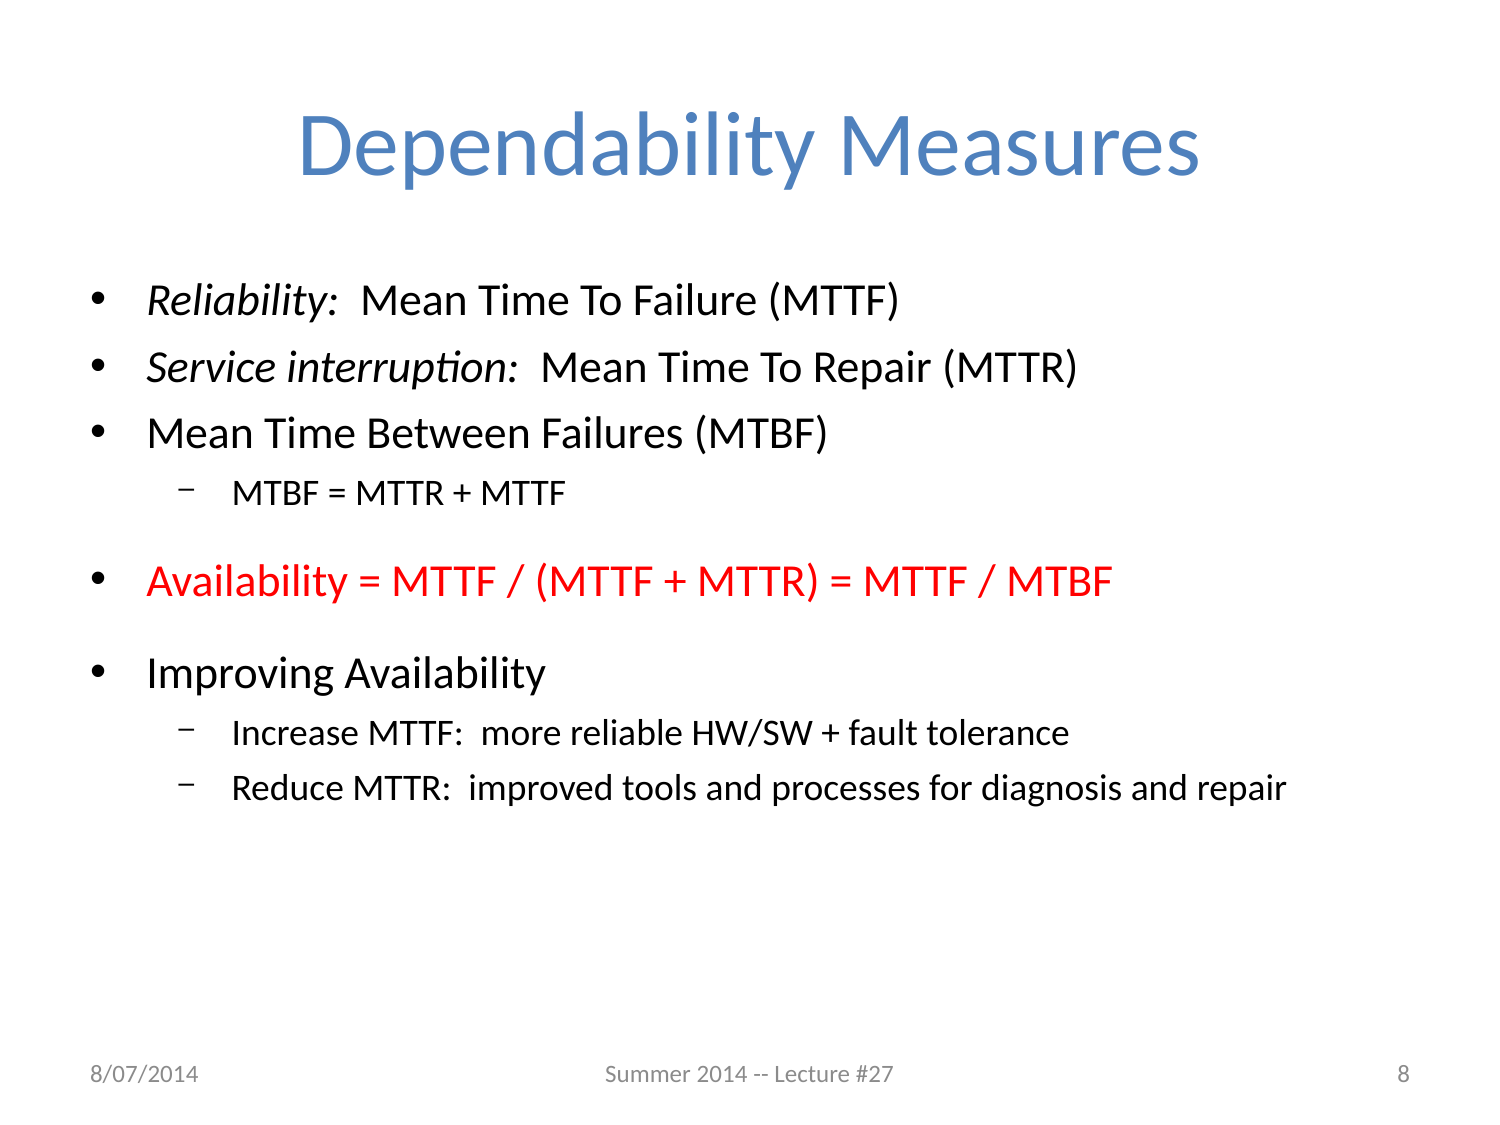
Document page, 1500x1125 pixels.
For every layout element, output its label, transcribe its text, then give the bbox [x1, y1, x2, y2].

list Reliability: Mean Time To Failure (MTTF) Service interruption: Mean Time To Repair (MTTR) Mean Time Between Failures (MTBF) MTBF = MTTR + MTTF Availability = MTTF / (MTTF + MTTR) = MTTF / MTBF Improving Availability Increase MTTF: more reliable HW/SW + fault tolerance Reduce MTTR: improved tools and processes for diagnosis and repair [75, 262, 1425, 1073]
title Dependability Measures [75, 45, 1425, 233]
slide_number <number> [1074, 1042, 1425, 1103]
footer Summer 2014 -- Lecture #27 [512, 1042, 988, 1103]
slide_number 8/07/2014 [75, 1042, 425, 1103]
